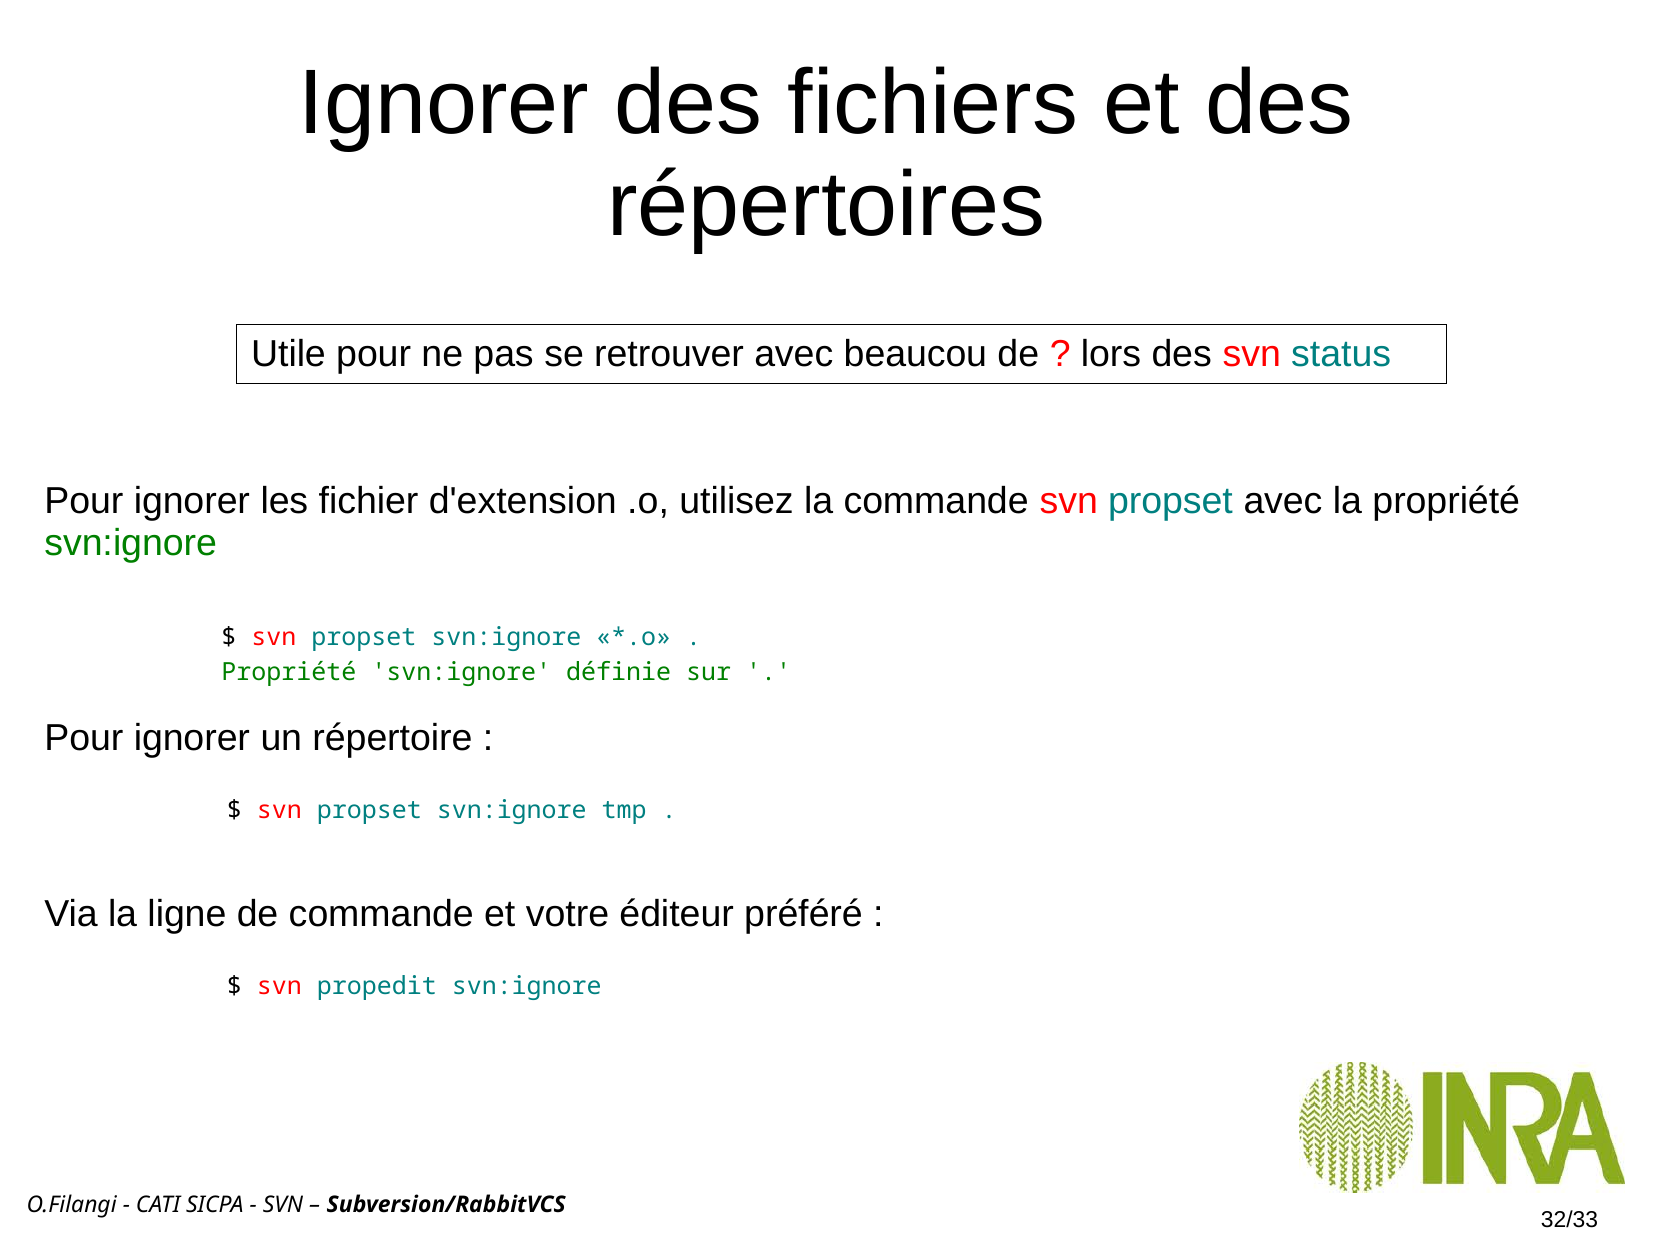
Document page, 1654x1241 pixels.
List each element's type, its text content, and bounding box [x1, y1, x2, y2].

text_box O.Filangi - CATI SICPA - SVN – Subversion/RabbitVCS [5, 1181, 611, 1227]
text_box 23/34 [1525, 1199, 1654, 1241]
text_box $ svn propset svn:ignore «*.o» . Propriété 'svn:ignore' définie sur '.' [206, 611, 822, 708]
text_box $ svn propset svn:ignore tmp . [212, 784, 707, 857]
text_box Pour ignorer un répertoire : [29, 708, 1595, 768]
text_box Pour ignorer les fichier d'extension .o, utilisez la commande svn propset avec la propriété svn:ignore [29, 472, 1595, 591]
title Ignorer des fichiers et des répertoires [82, 49, 1571, 257]
picture [1299, 1062, 1625, 1193]
text_box Via la ligne de commande et votre éditeur préféré : [29, 885, 1595, 945]
text_box $ svn propedit svn:ignore [212, 960, 632, 1034]
text_box Utile pour ne pas se retrouver avec beaucou de ? lors des svn status [236, 324, 1447, 384]
